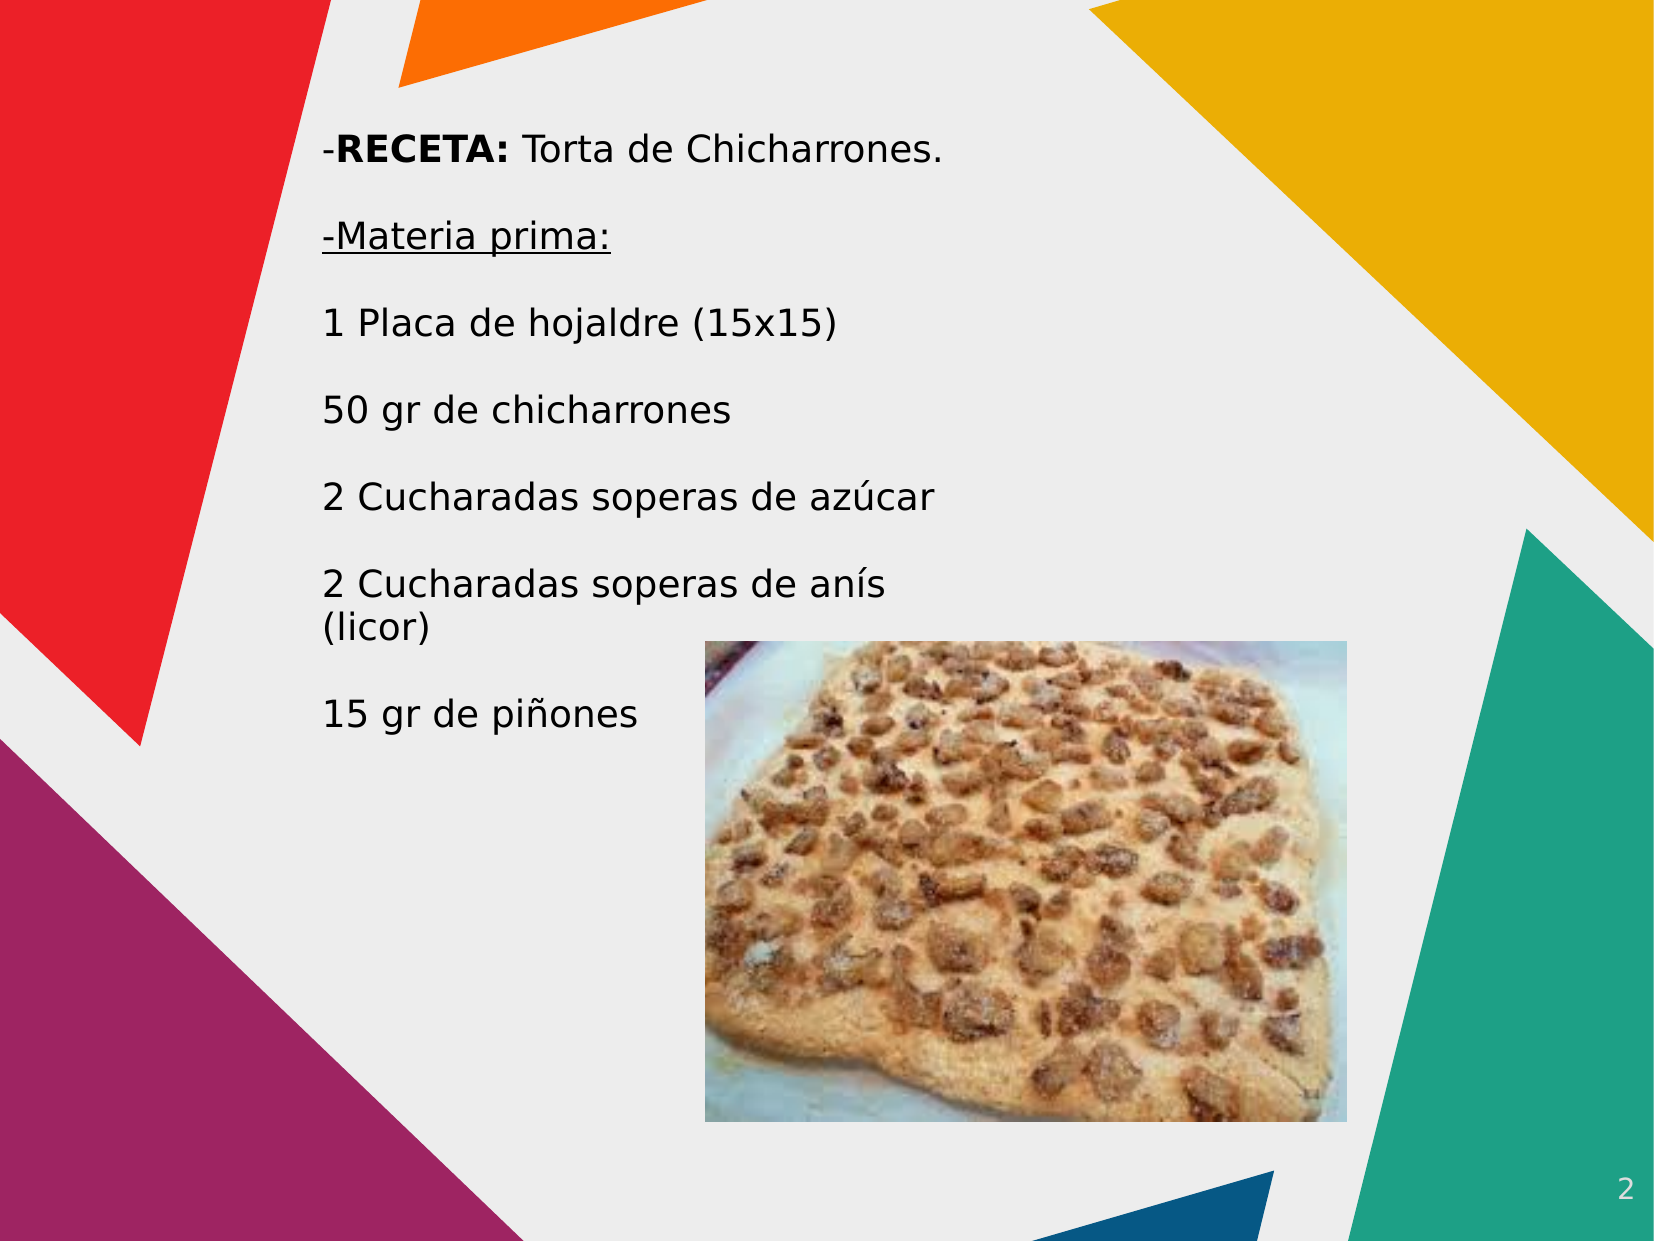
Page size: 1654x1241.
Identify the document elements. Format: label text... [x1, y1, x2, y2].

picture [705, 641, 1347, 1123]
text_box -RECETA: Torta de Chicharrones. -Materia prima: 1 Placa de hojaldre (15x15) 50 gr de chicharrones 2 Cucharadas soperas de azúcar 2 Cucharadas soperas de anís (licor) 15 gr de piñones [307, 119, 1017, 745]
